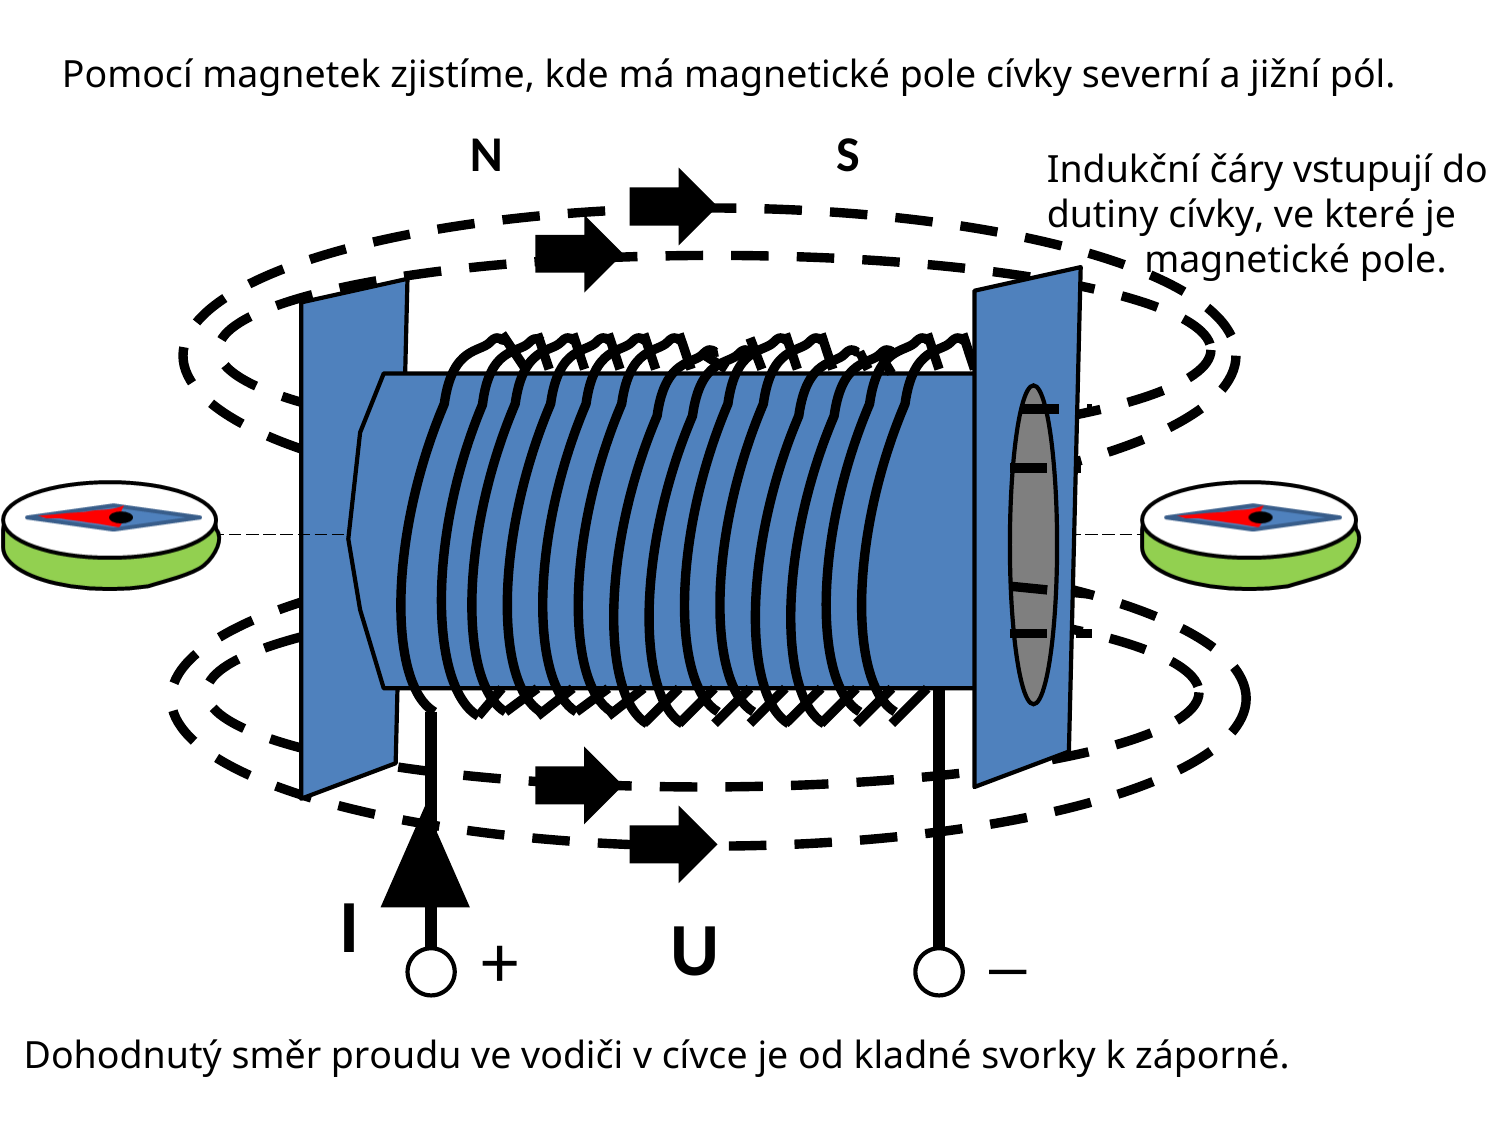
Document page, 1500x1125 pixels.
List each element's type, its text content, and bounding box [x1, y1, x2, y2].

text_box Dohodnutý směr proudu ve vodiči v cívce je od kladné svorky k záporné. [8, 1023, 1306, 1084]
text_box [654, 363, 735, 715]
text_box S [821, 113, 875, 189]
text_box [171, 172, 1247, 906]
text_box I [325, 869, 375, 976]
text_box U [656, 893, 735, 999]
text_box [477, 343, 572, 705]
text_box [915, 948, 963, 996]
text_box N [455, 113, 518, 189]
text_box [513, 343, 608, 706]
text_box [796, 362, 878, 715]
text_box [447, 358, 519, 709]
text_box _ [974, 881, 1042, 987]
text_box Pomocí magnetek zjistíme, kde má magnetické pole cívky severní a jižní pól. [47, 42, 1412, 104]
text_box [619, 361, 709, 715]
text_box [725, 343, 824, 708]
text_box [548, 343, 643, 705]
text_box Indukční čáry vstupují do dutiny cívky, ve které je magnetické pole. [1032, 137, 1500, 288]
text_box [407, 948, 455, 996]
text_box + [466, 904, 534, 1011]
text_box [831, 343, 927, 710]
text_box [522, 345, 537, 359]
text_box [761, 355, 857, 715]
picture [1139, 479, 1362, 592]
text_box [583, 343, 682, 706]
picture [0, 479, 222, 592]
text_box [690, 343, 785, 709]
